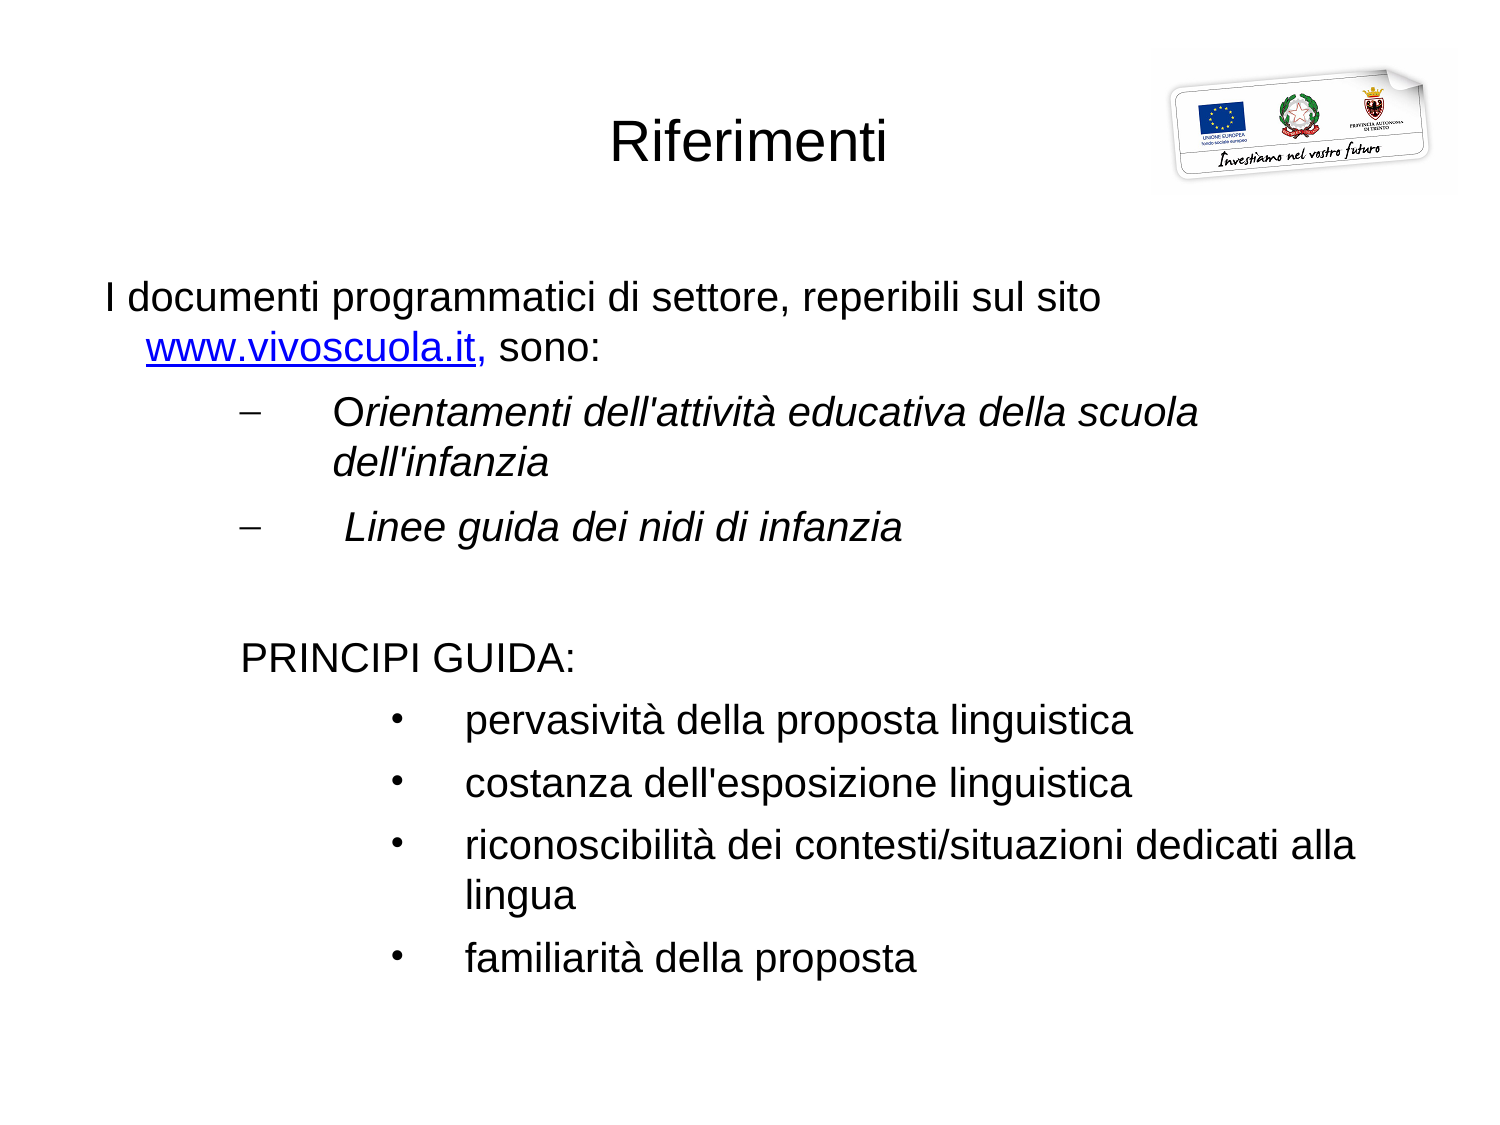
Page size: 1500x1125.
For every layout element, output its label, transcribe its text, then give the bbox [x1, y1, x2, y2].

title Riferimenti [74, 45, 1425, 232]
list I documenti programmatici di settore, reperibili sul sito www.vivoscuola.it, sono: Orientamenti dell'attività educativa della scuola dell'infanzia Linee guida dei nidi di infanzia PRINCIPI GUIDA: pervasività della proposta linguistica costanza dell'esposizione linguistica riconoscibilità dei contesti/situazioni dedicati alla lingua familiarità della proposta [74, 262, 1425, 1005]
picture [1151, 48, 1459, 196]
